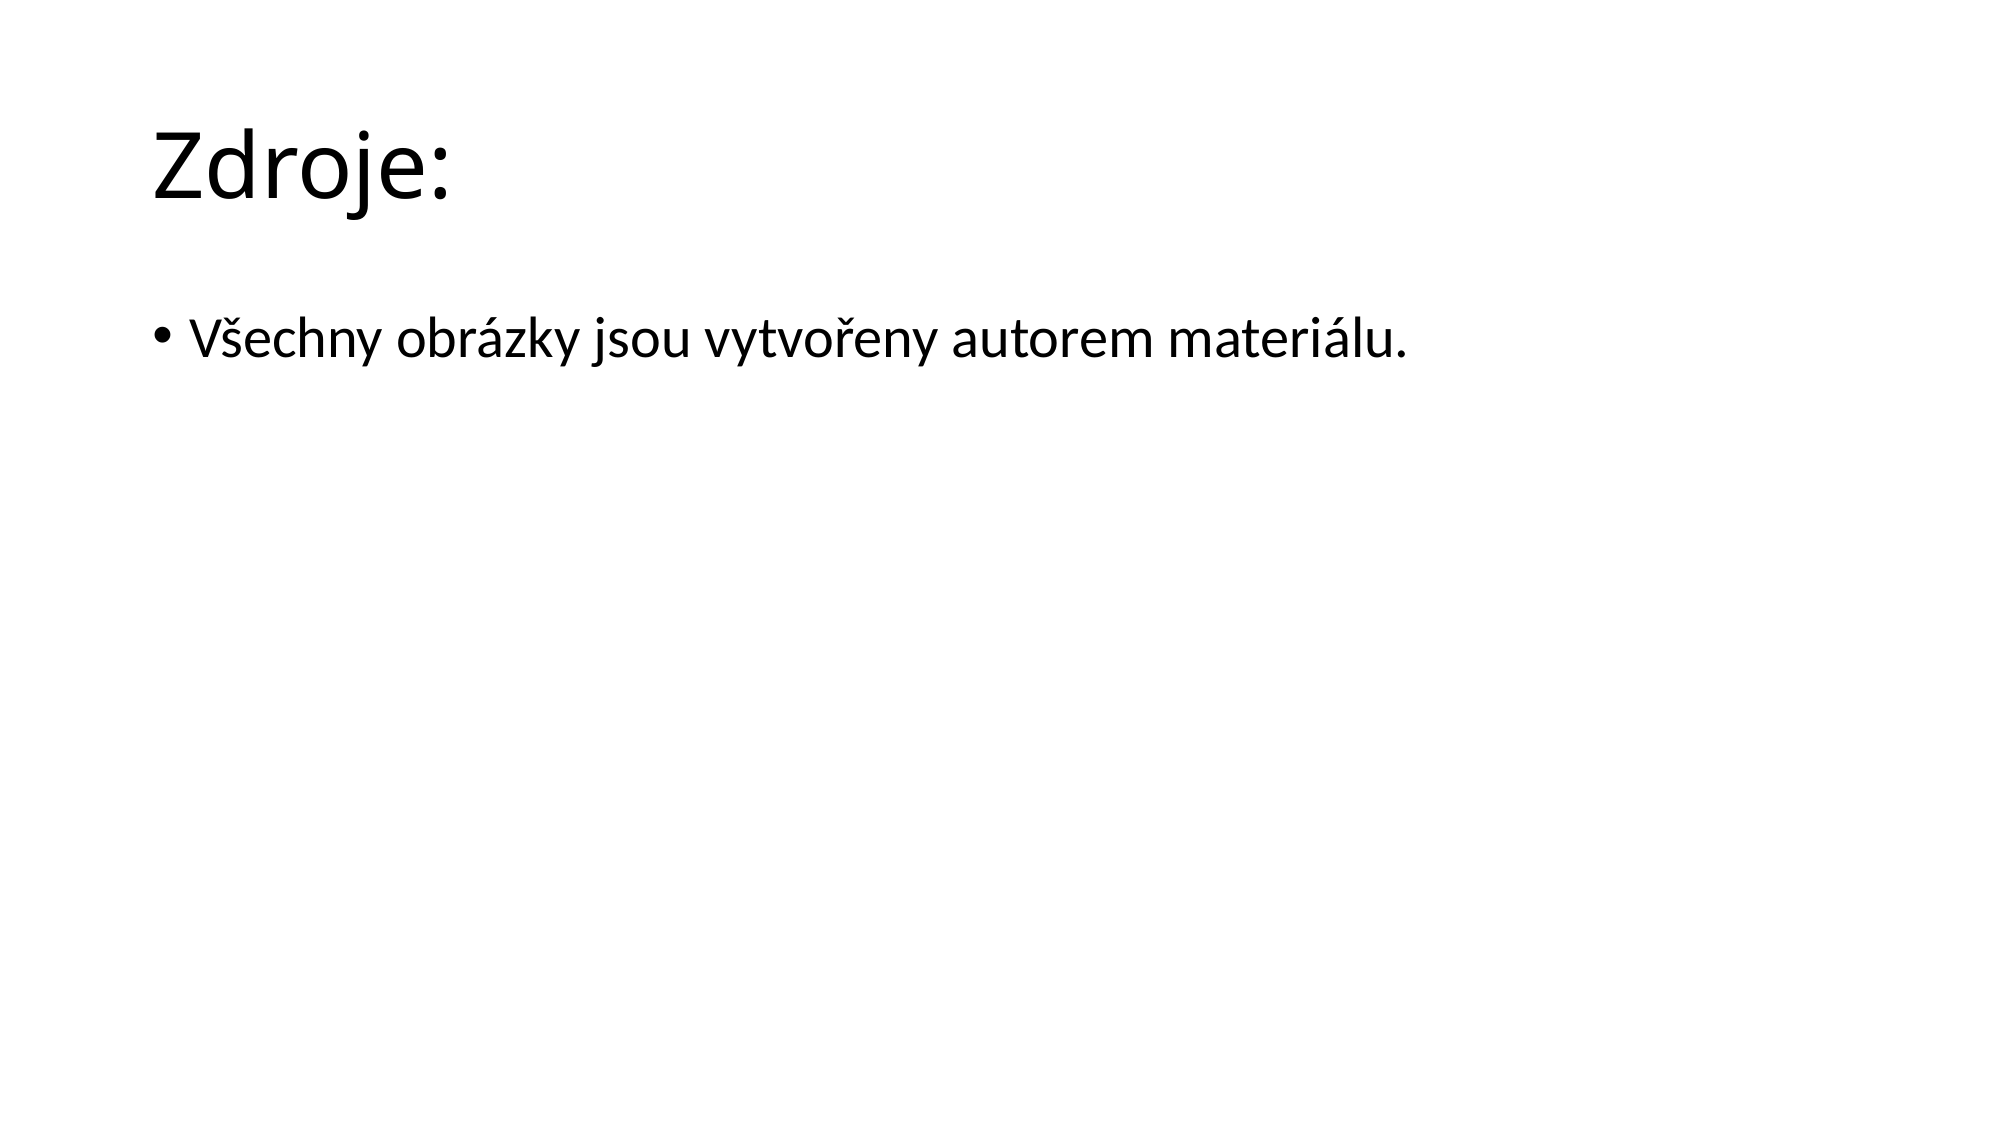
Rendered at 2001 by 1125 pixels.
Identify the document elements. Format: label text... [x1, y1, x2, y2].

title Zdroje: [137, 59, 1863, 278]
list Všechny obrázky jsou vytvořeny autorem materiálu. [137, 299, 1863, 1014]
